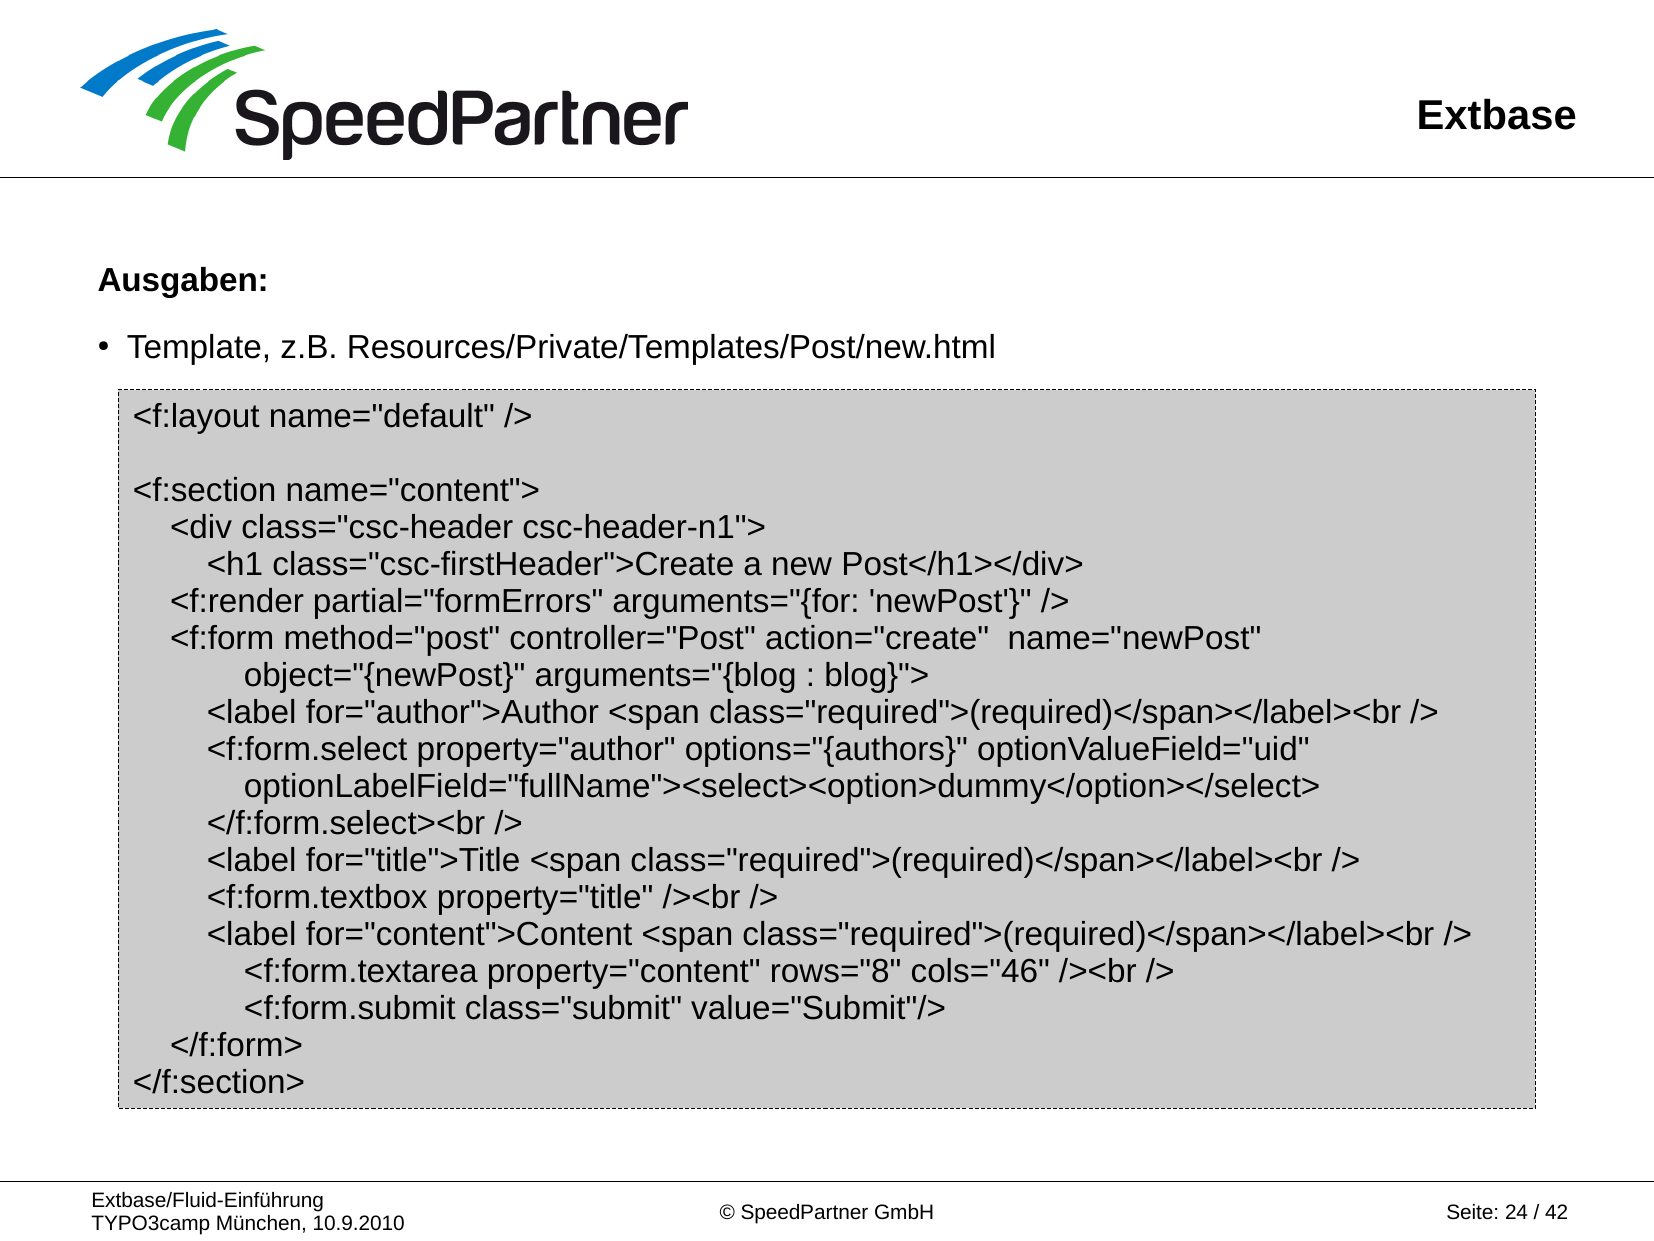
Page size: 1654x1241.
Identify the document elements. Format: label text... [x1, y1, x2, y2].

text_box Ausgaben: Template, z.B. Resources/Private/Templates/Post/new.html [82, 253, 1565, 1151]
picture [80, 29, 688, 160]
title Extbase [590, 70, 1577, 160]
text_box <f:layout name="default" /> <f:section name="content"> <div class="csc-header csc-header-n1"> <h1 class="csc-firstHeader">Create a new Post</h1></div> <f:render partial="formErrors" arguments="{for: 'newPost'}" /> <f:form method="post" controller="Post" action="create" name="newPost" object="{newPost}" arguments="{blog : blog}"> <label for="author">Author <span class="required">(required)</span></label><br /> <f:form.select property="author" options="{authors}" optionValueField="uid" optionLabelField="fullName"><select><option>dummy</option></select> </f:form.select><br /> <label for="title">Title <span class="required">(required)</span></label><br /> <f:form.textbox property="title" /><br /> <label for="content">Content <span class="required">(required)</span></label><br /> <f:form.textarea property="content" rows="8" cols="46" /><br /> <f:form.submit class="submit" value="Submit"/> </f:form> </f:section> [118, 389, 1536, 1109]
